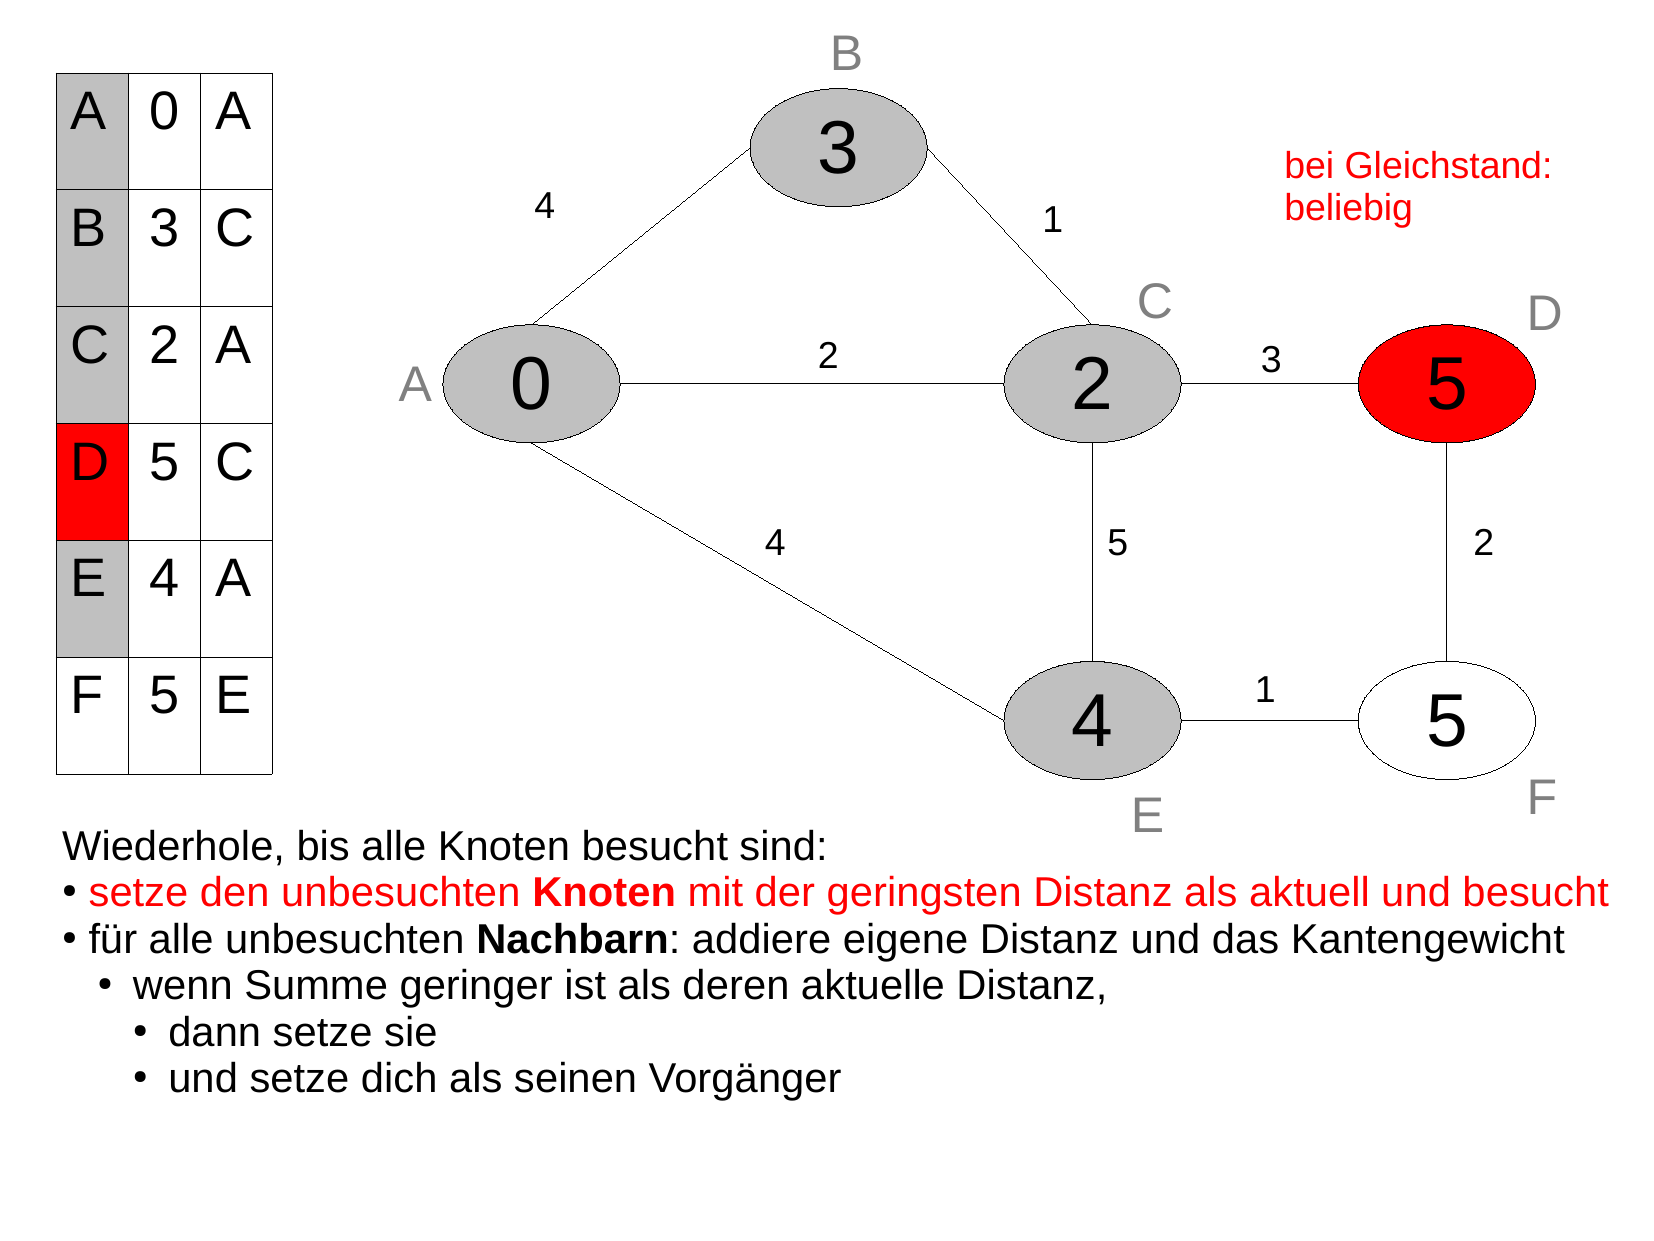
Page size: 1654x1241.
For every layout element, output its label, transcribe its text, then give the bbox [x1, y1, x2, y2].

text_box 2 [1003, 324, 1182, 443]
text_box C [1122, 265, 1211, 361]
table_cell 5 [129, 658, 200, 774]
table_cell C [57, 307, 128, 423]
table_cell F [57, 658, 128, 774]
text_box 1 [1027, 191, 1087, 249]
text_box 5 [1092, 513, 1152, 573]
text_box 1 [1240, 661, 1300, 725]
text_box 2 [803, 326, 863, 384]
text_box B [814, 17, 904, 89]
table_cell A [201, 541, 272, 657]
text_box D [1511, 277, 1601, 367]
table_cell B [57, 190, 128, 306]
text_box bei Gleichstand: beliebig [1269, 137, 1625, 237]
table_cell E [201, 658, 272, 774]
text_box 2 [1458, 513, 1518, 585]
table_cell C [201, 190, 272, 306]
table_cell C [201, 424, 272, 540]
text_box 3 [750, 89, 928, 207]
text_box 4 [750, 513, 810, 571]
table_cell E [57, 541, 128, 657]
table_cell D [57, 424, 128, 540]
table_header A [57, 74, 128, 189]
table_cell A [201, 307, 272, 423]
table_header A [201, 74, 272, 189]
text_box 4 [1003, 661, 1182, 780]
text_box 5 [1358, 324, 1536, 443]
text_box F [1511, 761, 1601, 815]
table_header 0 [129, 74, 200, 189]
table_cell 2 [129, 307, 200, 423]
text_box 5 [1358, 661, 1536, 780]
text_box Wiederhole, bis alle Knoten besucht sind: setze den unbesuchten Knoten mit der geringsten Distanz als aktuell und besucht für alle unbesuchten Nachbarn: addiere eigene Distanz und das Kantengewicht wenn Summe geringer ist als deren aktuelle Distanz, dann setze sie und setze dich als seinen Vorgänger [47, 815, 1654, 1113]
table_cell 3 [129, 190, 200, 306]
table_cell 5 [129, 424, 200, 540]
text_box 0 [461, 324, 621, 443]
text_box E [1116, 779, 1176, 815]
table_cell 4 [129, 541, 200, 657]
text_box A [383, 348, 473, 426]
text_box 4 [519, 177, 579, 235]
text_box 3 [1246, 330, 1306, 390]
